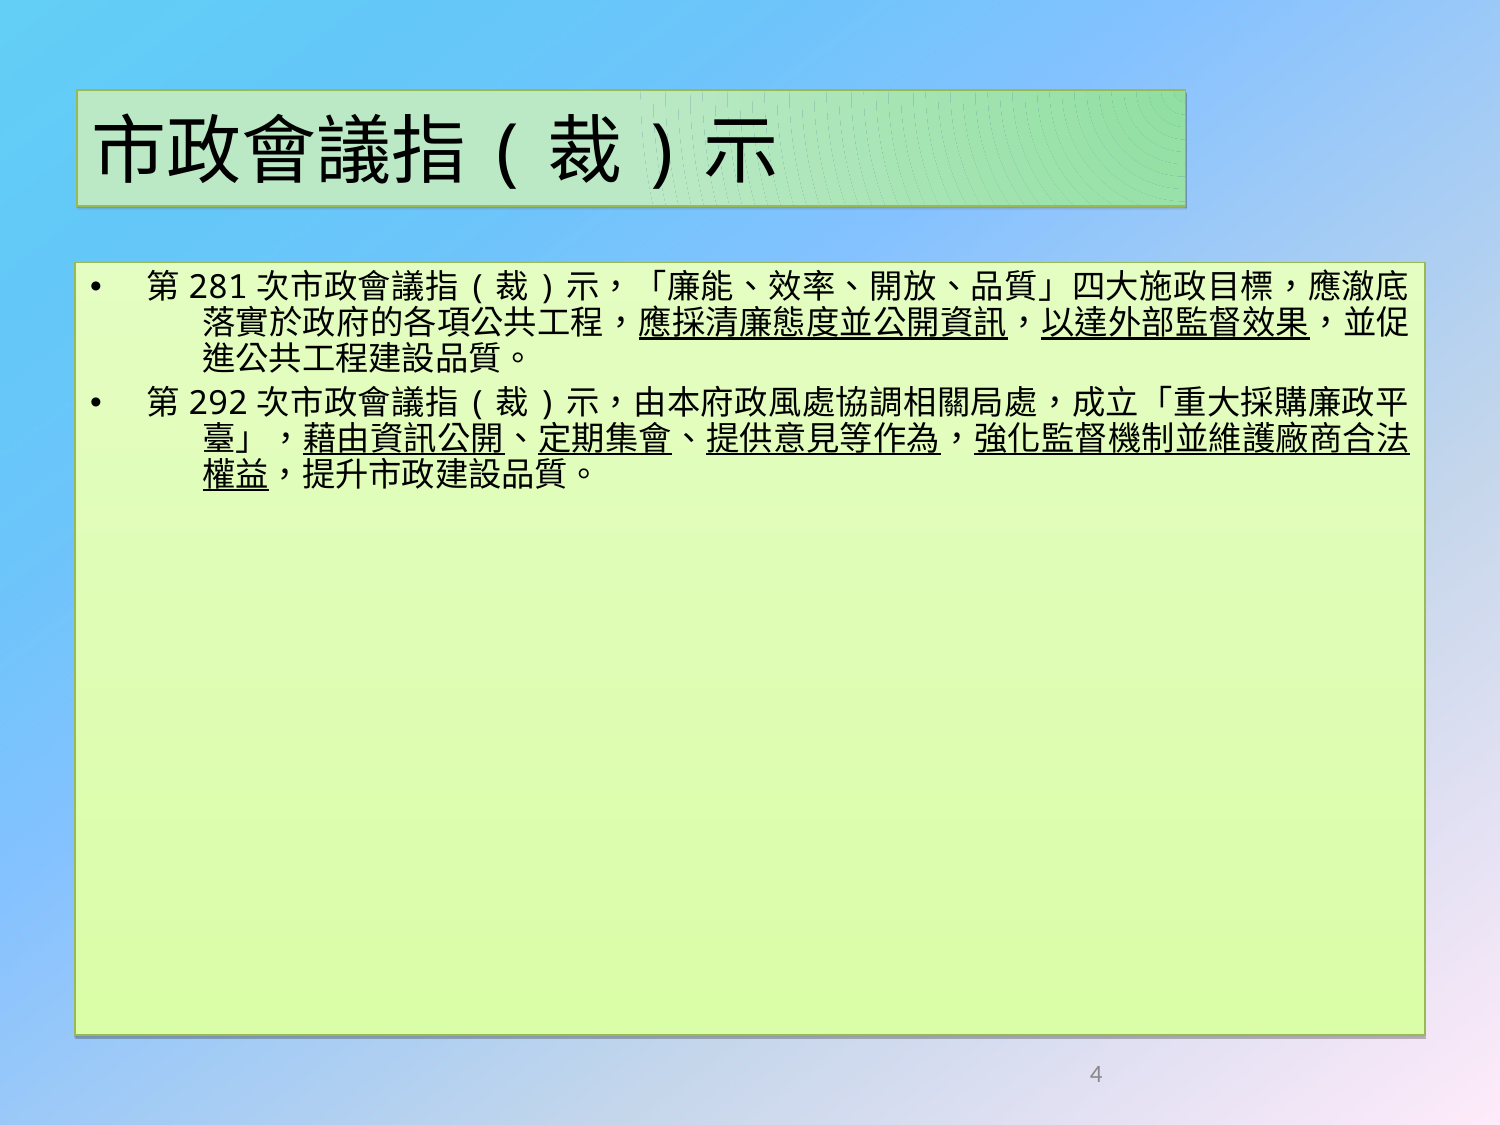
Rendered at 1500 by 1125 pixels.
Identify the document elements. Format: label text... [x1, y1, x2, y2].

list 第281次市政會議指(裁)示，「廉能、效率、開放、品質」四大施政目標，應澈底落實於政府的各項公共工程，應採清廉態度並公開資訊，以達外部監督效果，並促進公共工程建設品質。 第292次市政會議指(裁)示，由本府政風處協調相關局處，成立「重大採購廉政平臺」，藉由資訊公開、定期集會、提供意見等作為，強化監督機制並維護廠商合法權益，提升市政建設品質。 [75, 262, 1426, 1035]
text_box 市政會議指(裁)示 [76, 90, 1186, 206]
text_box [1074, 1042, 1426, 1103]
